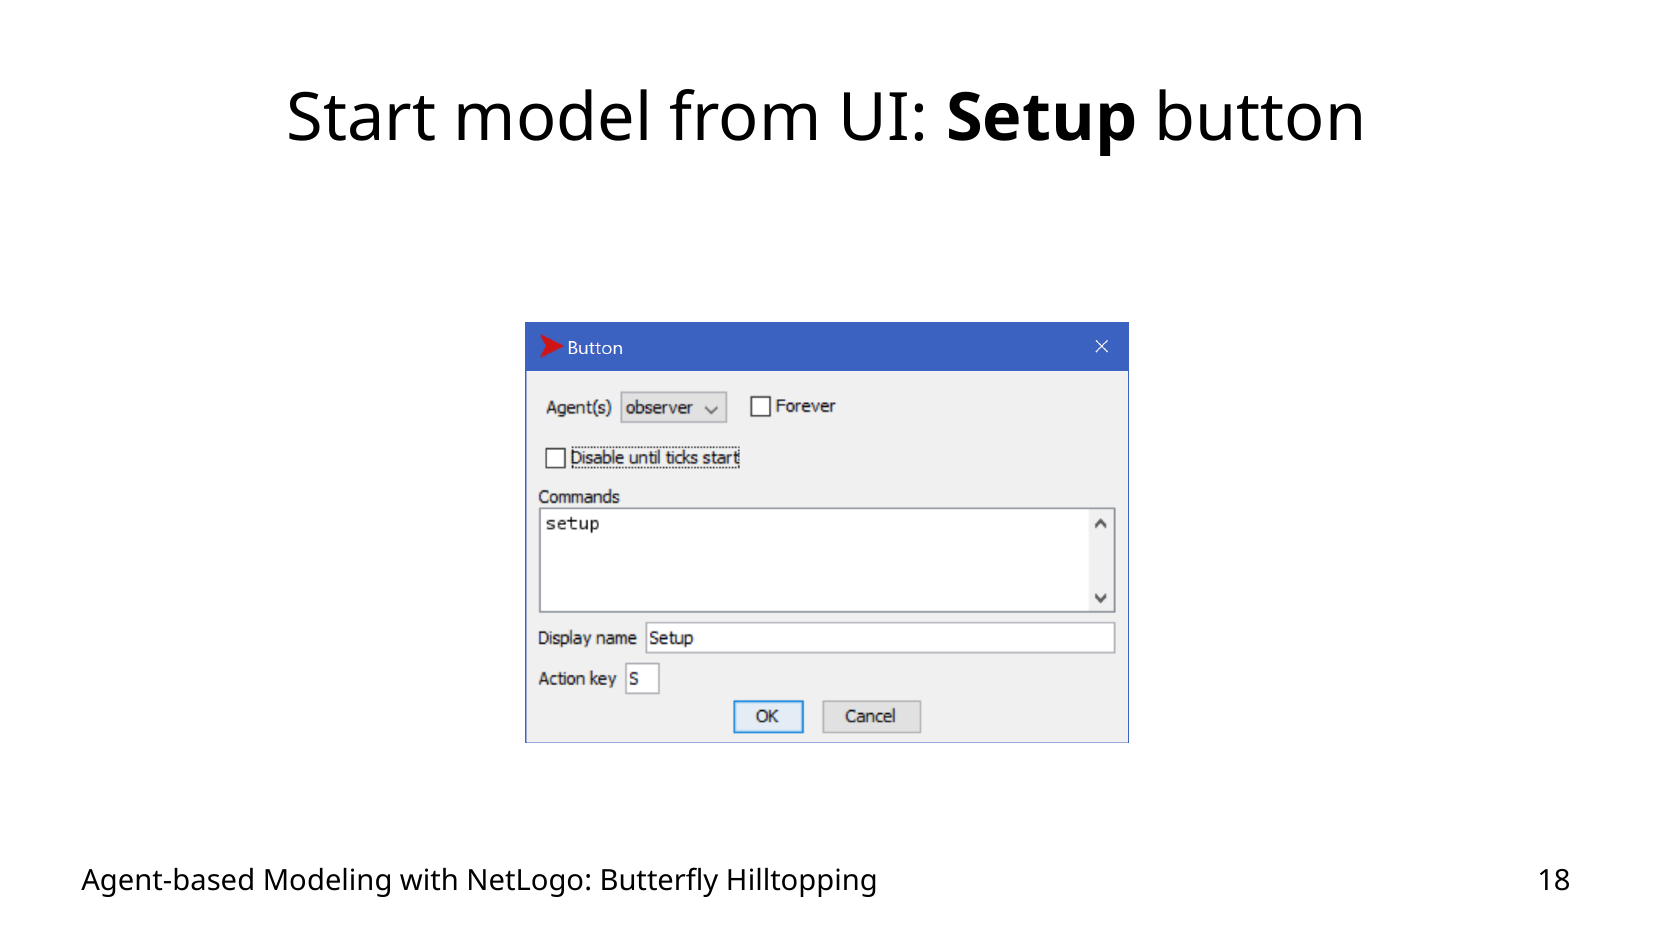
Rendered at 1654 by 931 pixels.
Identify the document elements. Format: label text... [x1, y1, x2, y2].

picture [525, 322, 1129, 743]
title Start model from UI: Setup button [82, 22, 1571, 207]
